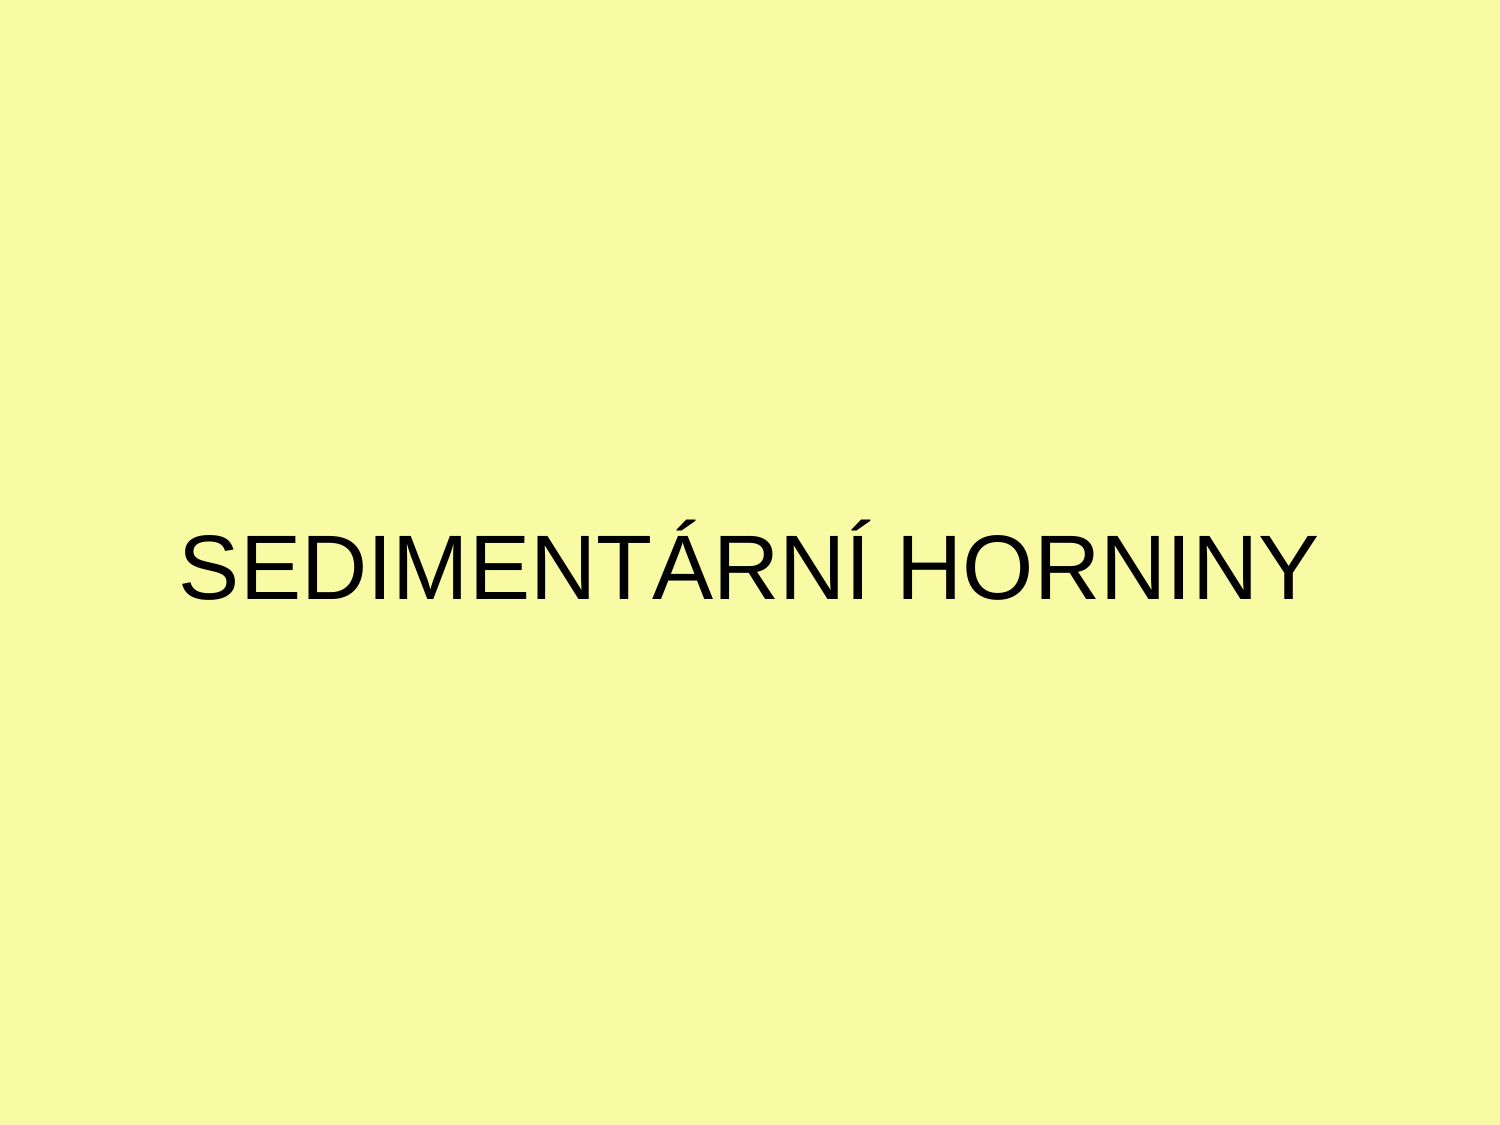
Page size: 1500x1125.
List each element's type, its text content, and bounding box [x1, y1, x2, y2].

title SEDIMENTÁRNÍ HORNINY [112, 31, 1388, 1094]
